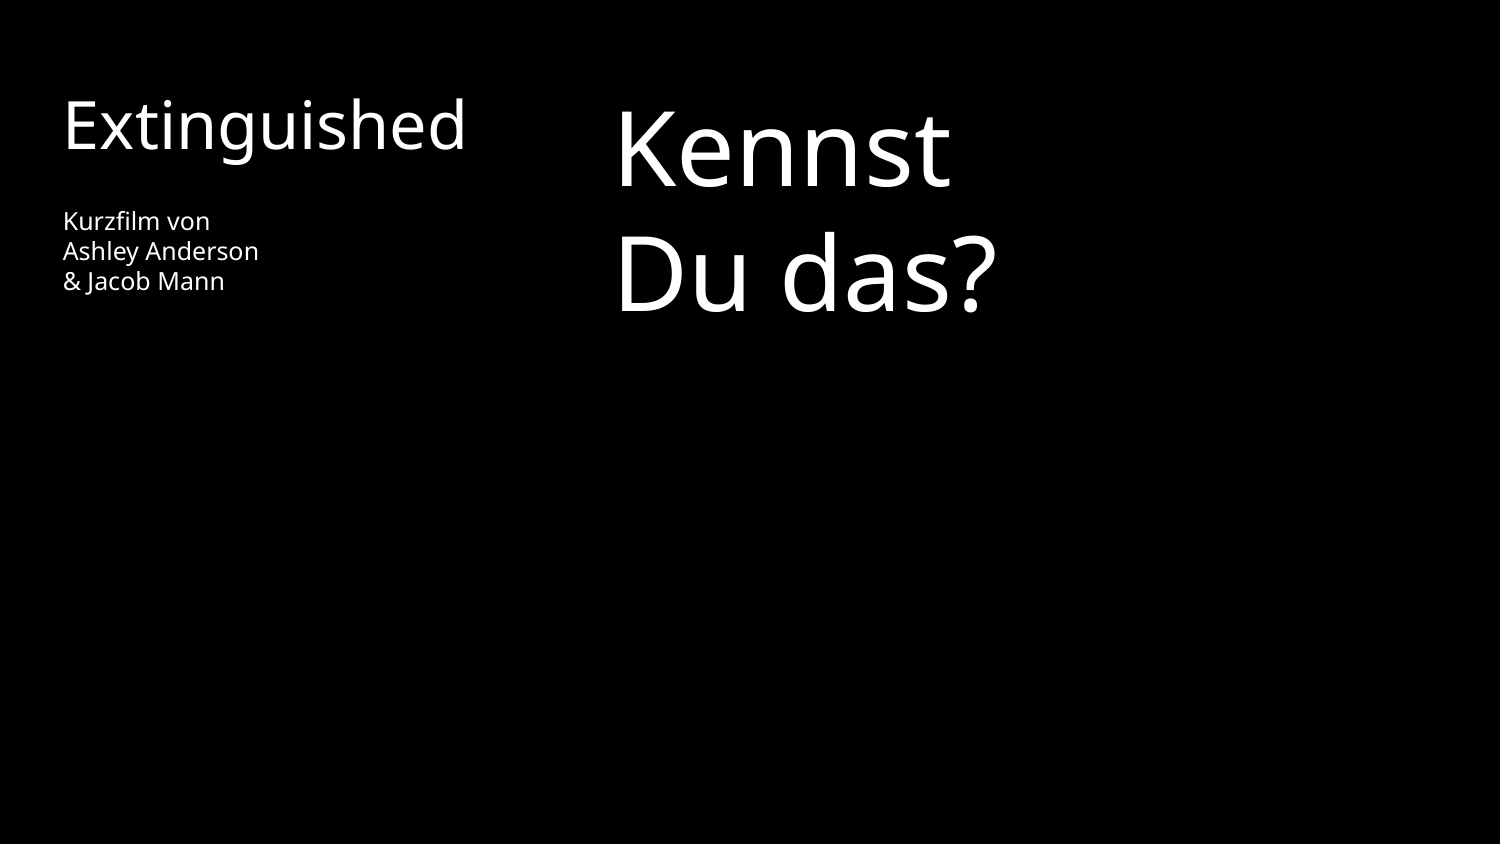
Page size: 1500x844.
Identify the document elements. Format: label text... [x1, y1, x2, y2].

text_box Kennst Du das? [597, 67, 1443, 348]
text_box Kurzfilm von Ashley Anderson & Jacob Mann [47, 190, 389, 311]
text_box Extinguished [47, 67, 533, 178]
